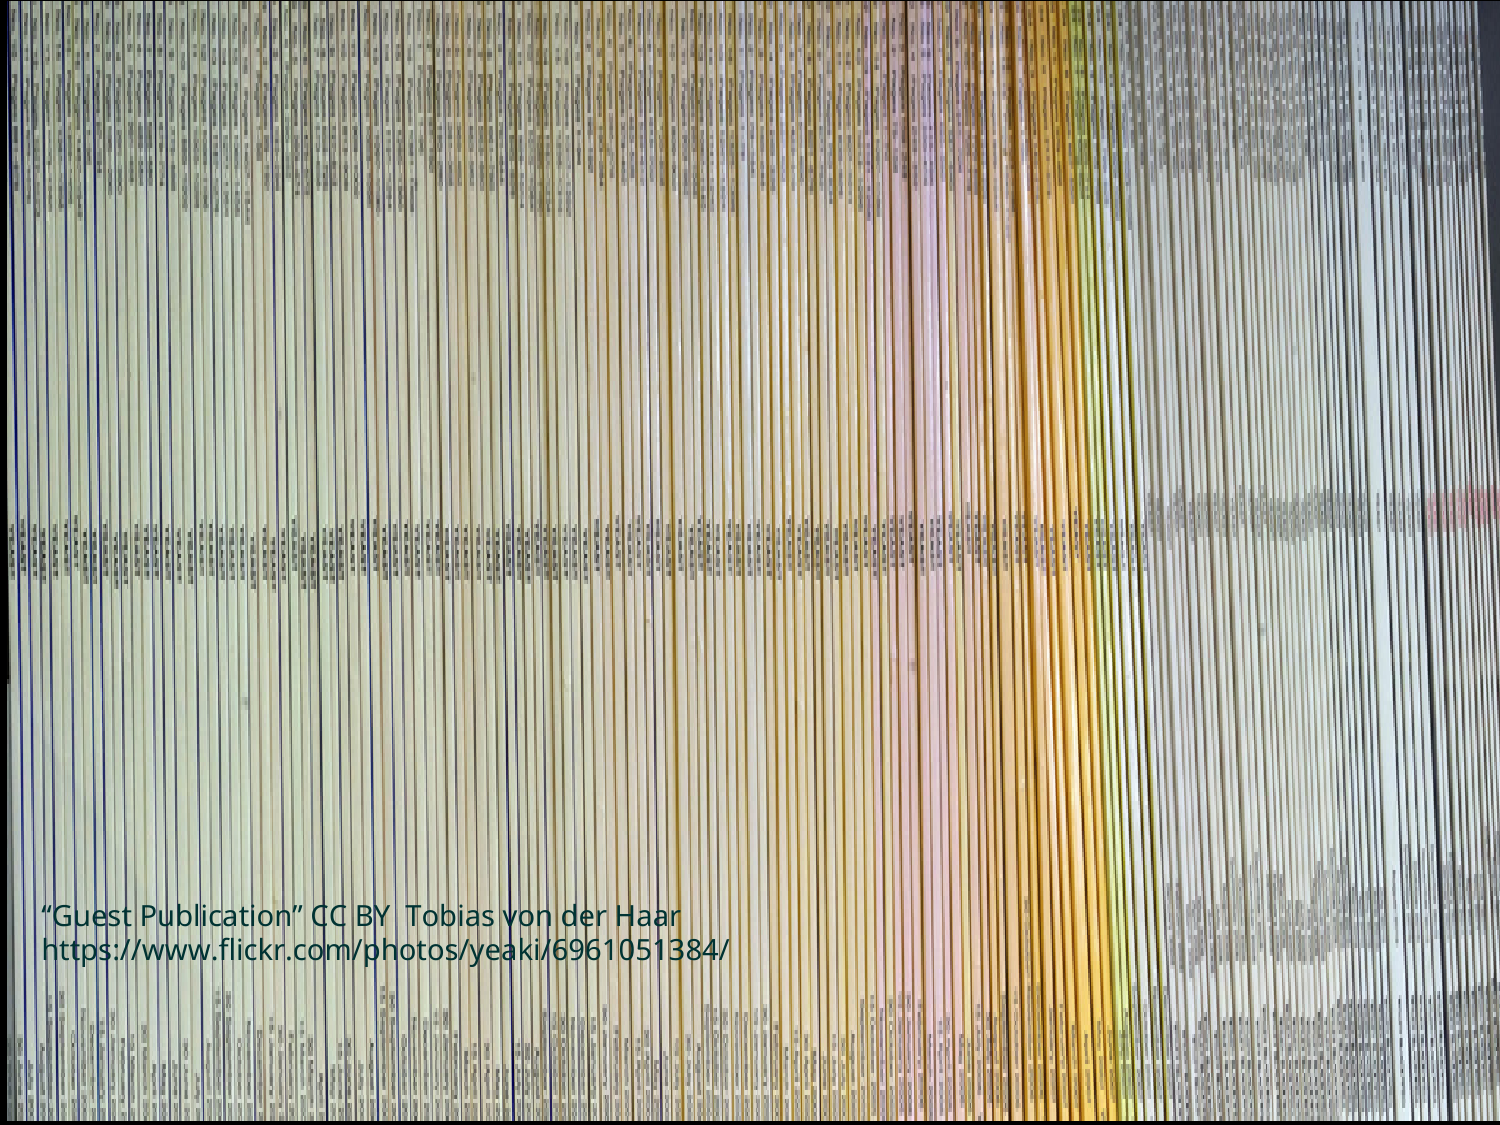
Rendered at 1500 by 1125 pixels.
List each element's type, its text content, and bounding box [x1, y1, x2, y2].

picture [7, 1, 1500, 1121]
text_box “Guest Publication” CC BY Tobias von der Haar https://www.flickr.com/photos/yeaki/6961051384/ [26, 892, 785, 984]
